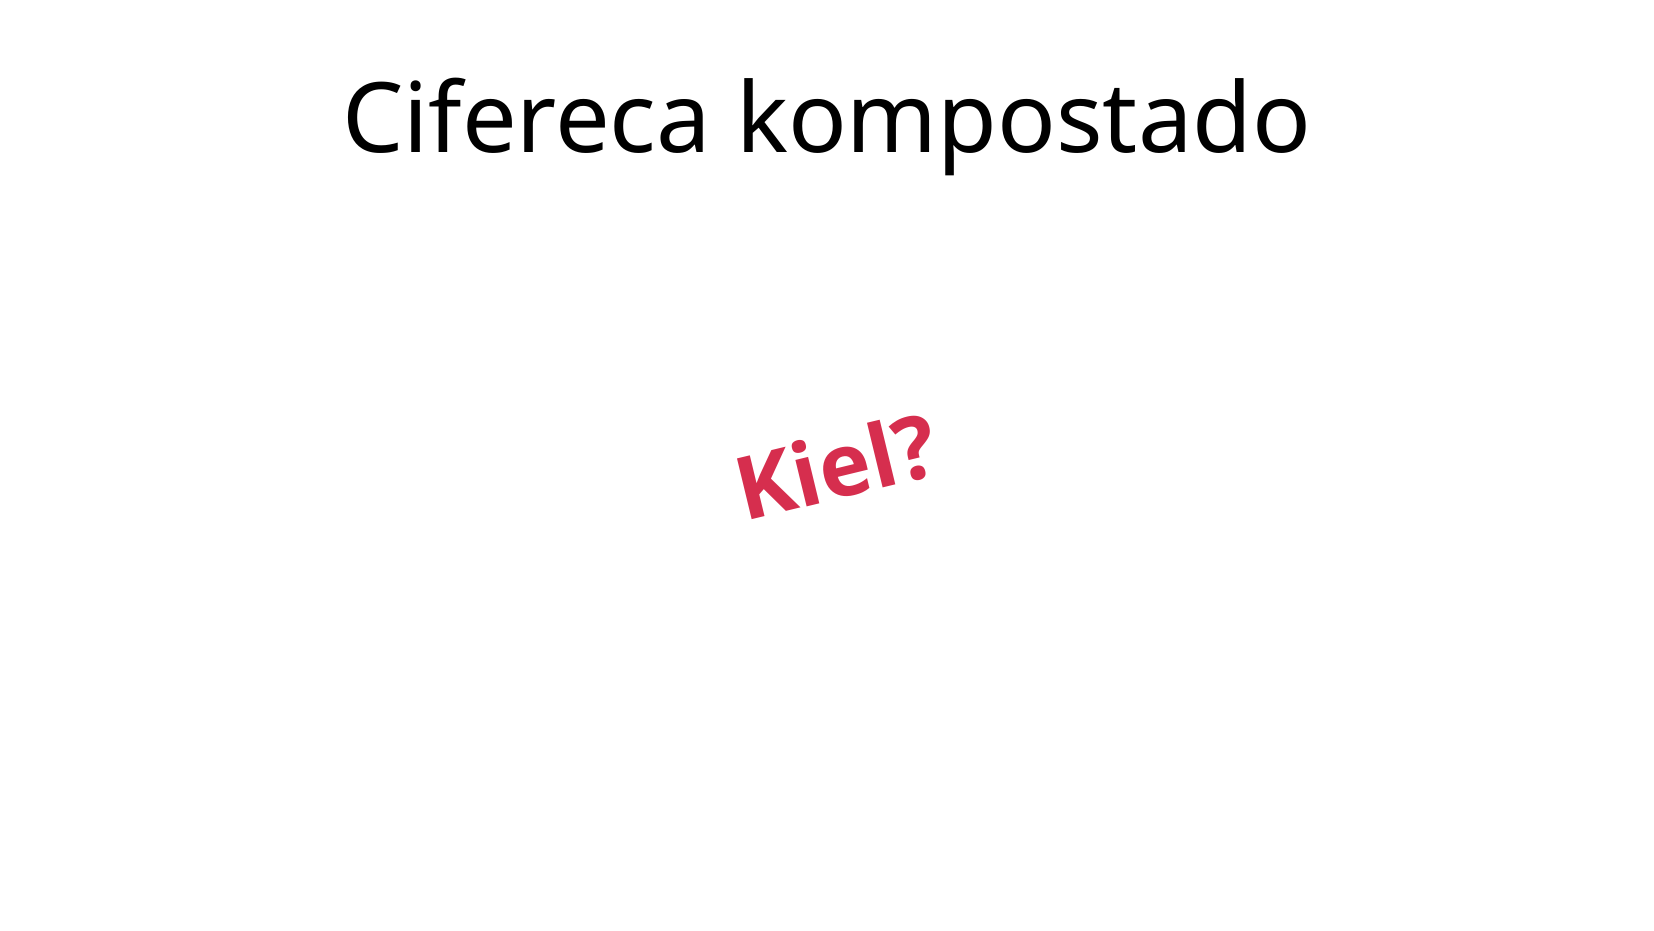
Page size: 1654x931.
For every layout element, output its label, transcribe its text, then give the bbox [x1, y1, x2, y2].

text_box Kiel? [706, 375, 948, 549]
title Cifereca kompostado [82, 37, 1571, 193]
